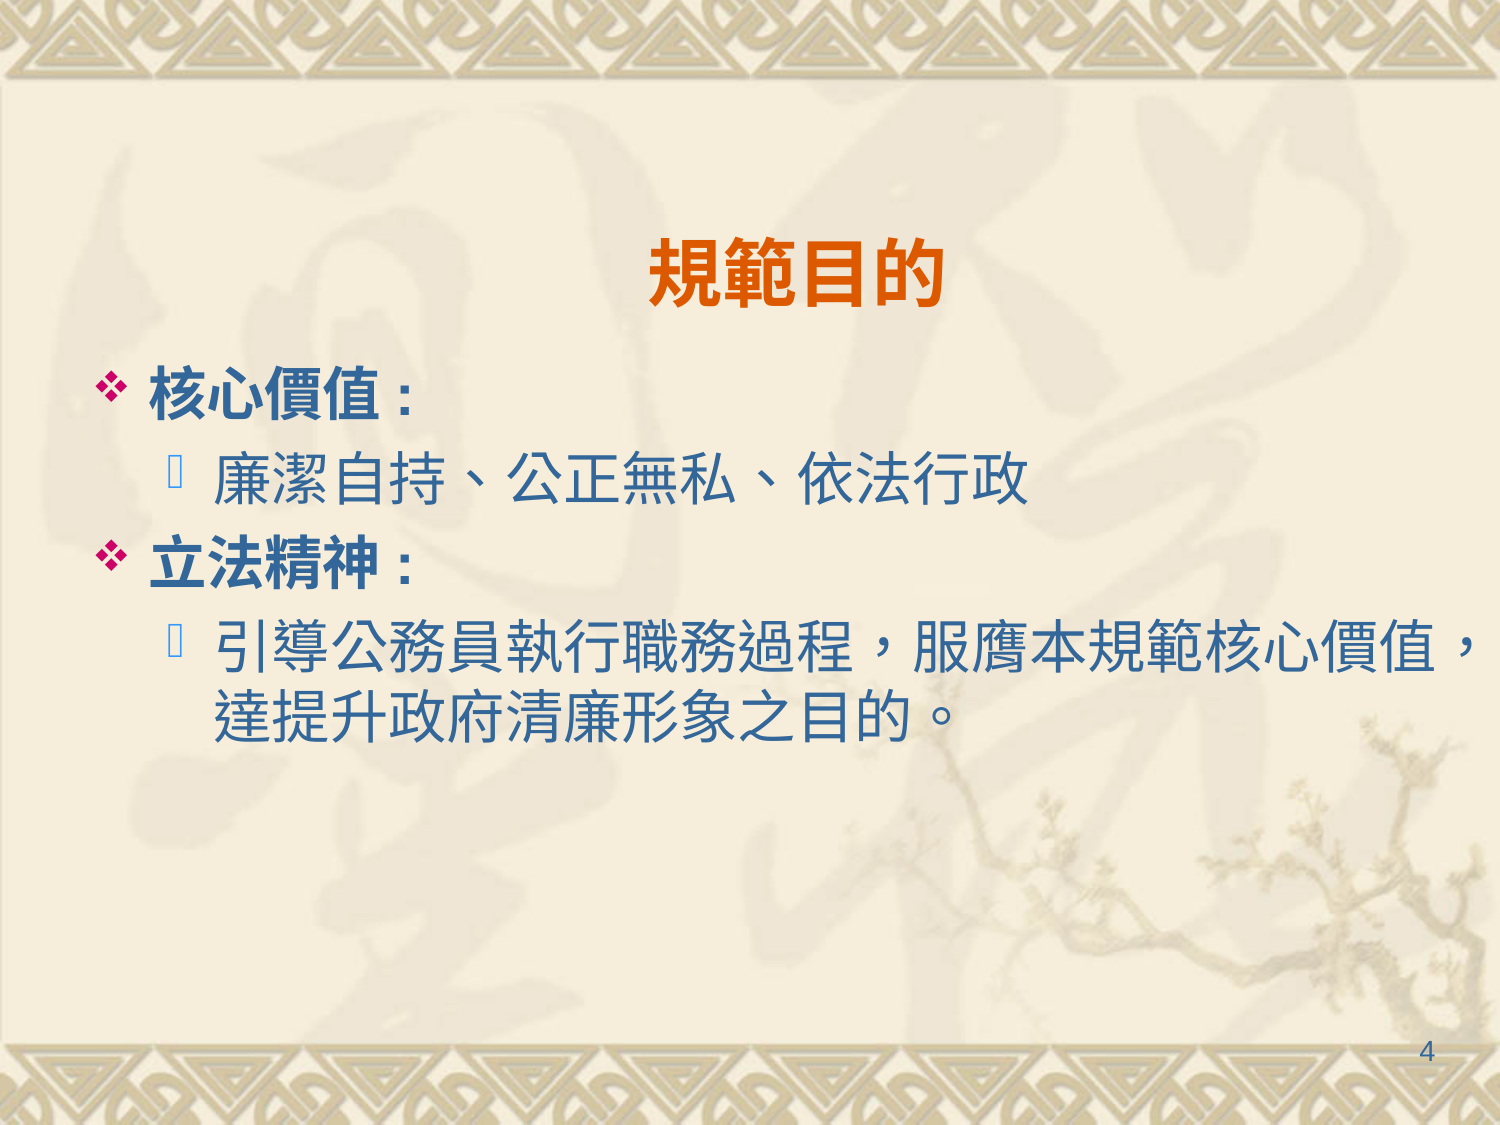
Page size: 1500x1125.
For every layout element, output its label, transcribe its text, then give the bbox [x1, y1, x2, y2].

title 規範目的 [171, 196, 1424, 347]
list 核心價值: 廉潔自持、公正無私、依法行政 立法精神: 引導公務員執行職務過程，服膺本規範核心價值，達提升政府清廉形象之目的。 [76, 350, 1459, 894]
picture [0, 0, 1500, 1125]
text_box <編號> [1074, 1024, 1451, 1103]
